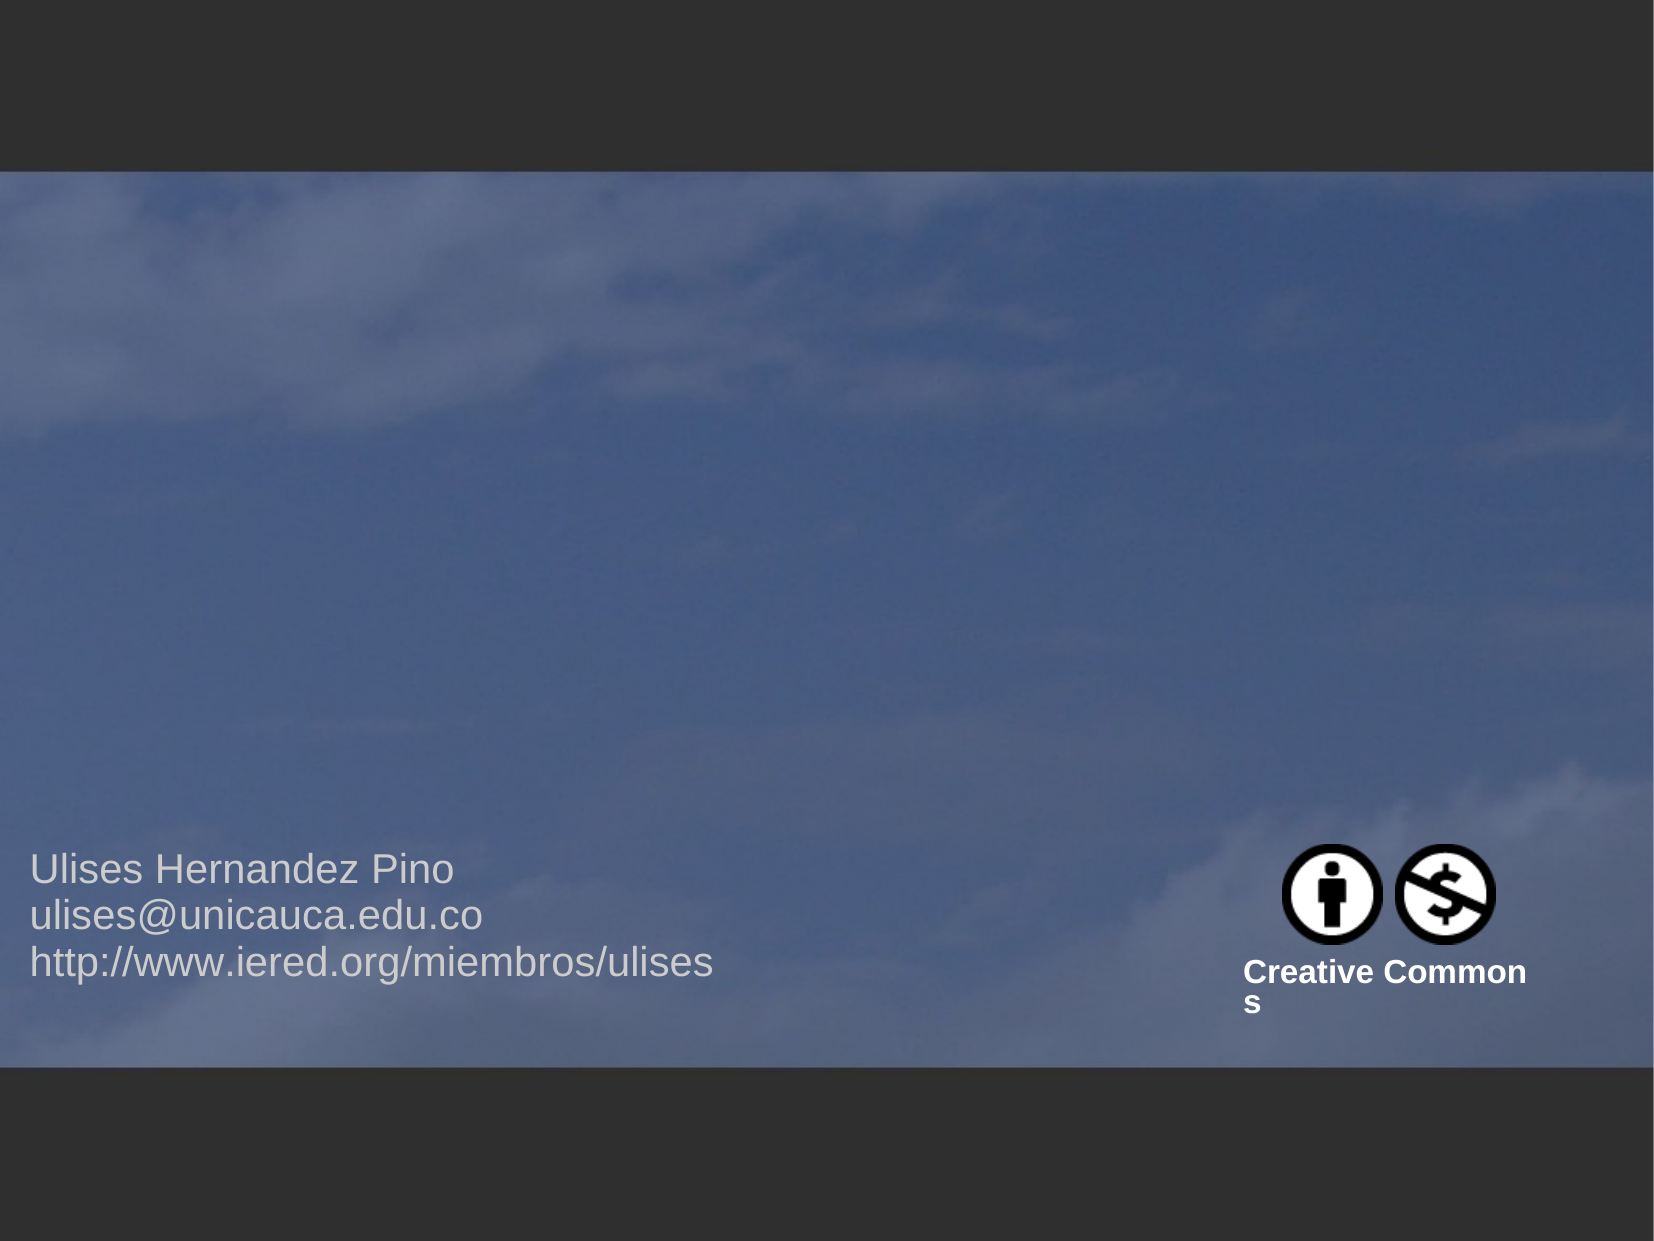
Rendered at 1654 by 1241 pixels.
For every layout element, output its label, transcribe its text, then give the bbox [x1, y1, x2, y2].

text_box Creative Commons [1228, 945, 1550, 1016]
subtitle Ulises Hernandez Pino ulises@unicauca.edu.co http://www.iered.org/miembros/ulises [29, 797, 1625, 1034]
picture [0, 0, 1654, 1241]
